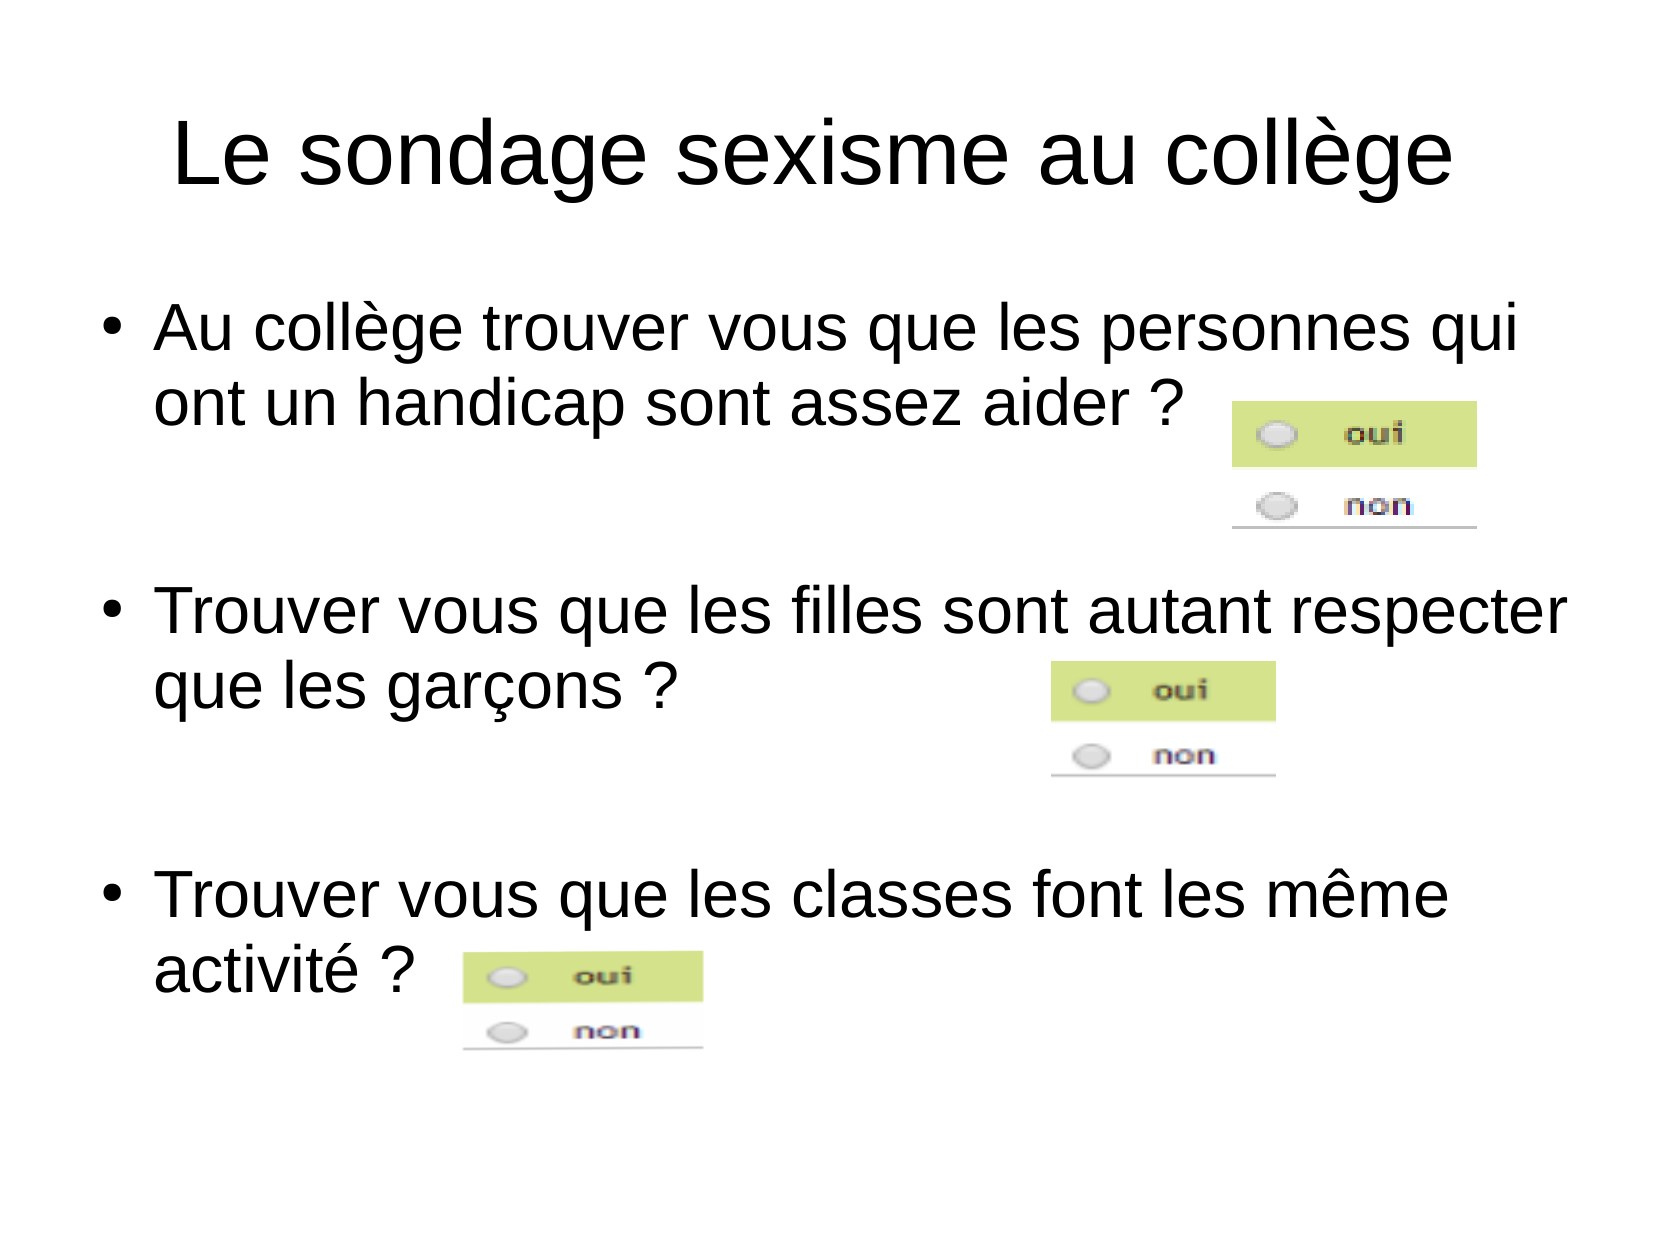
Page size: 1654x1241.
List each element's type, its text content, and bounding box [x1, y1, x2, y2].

picture [1232, 401, 1477, 532]
title Le sondage sexisme au collège [82, 49, 1571, 257]
list Au collège trouver vous que les personnes qui ont un handicap sont assez aider ? Trouver vous que les filles sont autant respecter que les garçons ? Trouver vous que les classes font les même activité ? [82, 290, 1571, 1010]
picture [462, 950, 704, 1052]
picture [1051, 661, 1276, 780]
